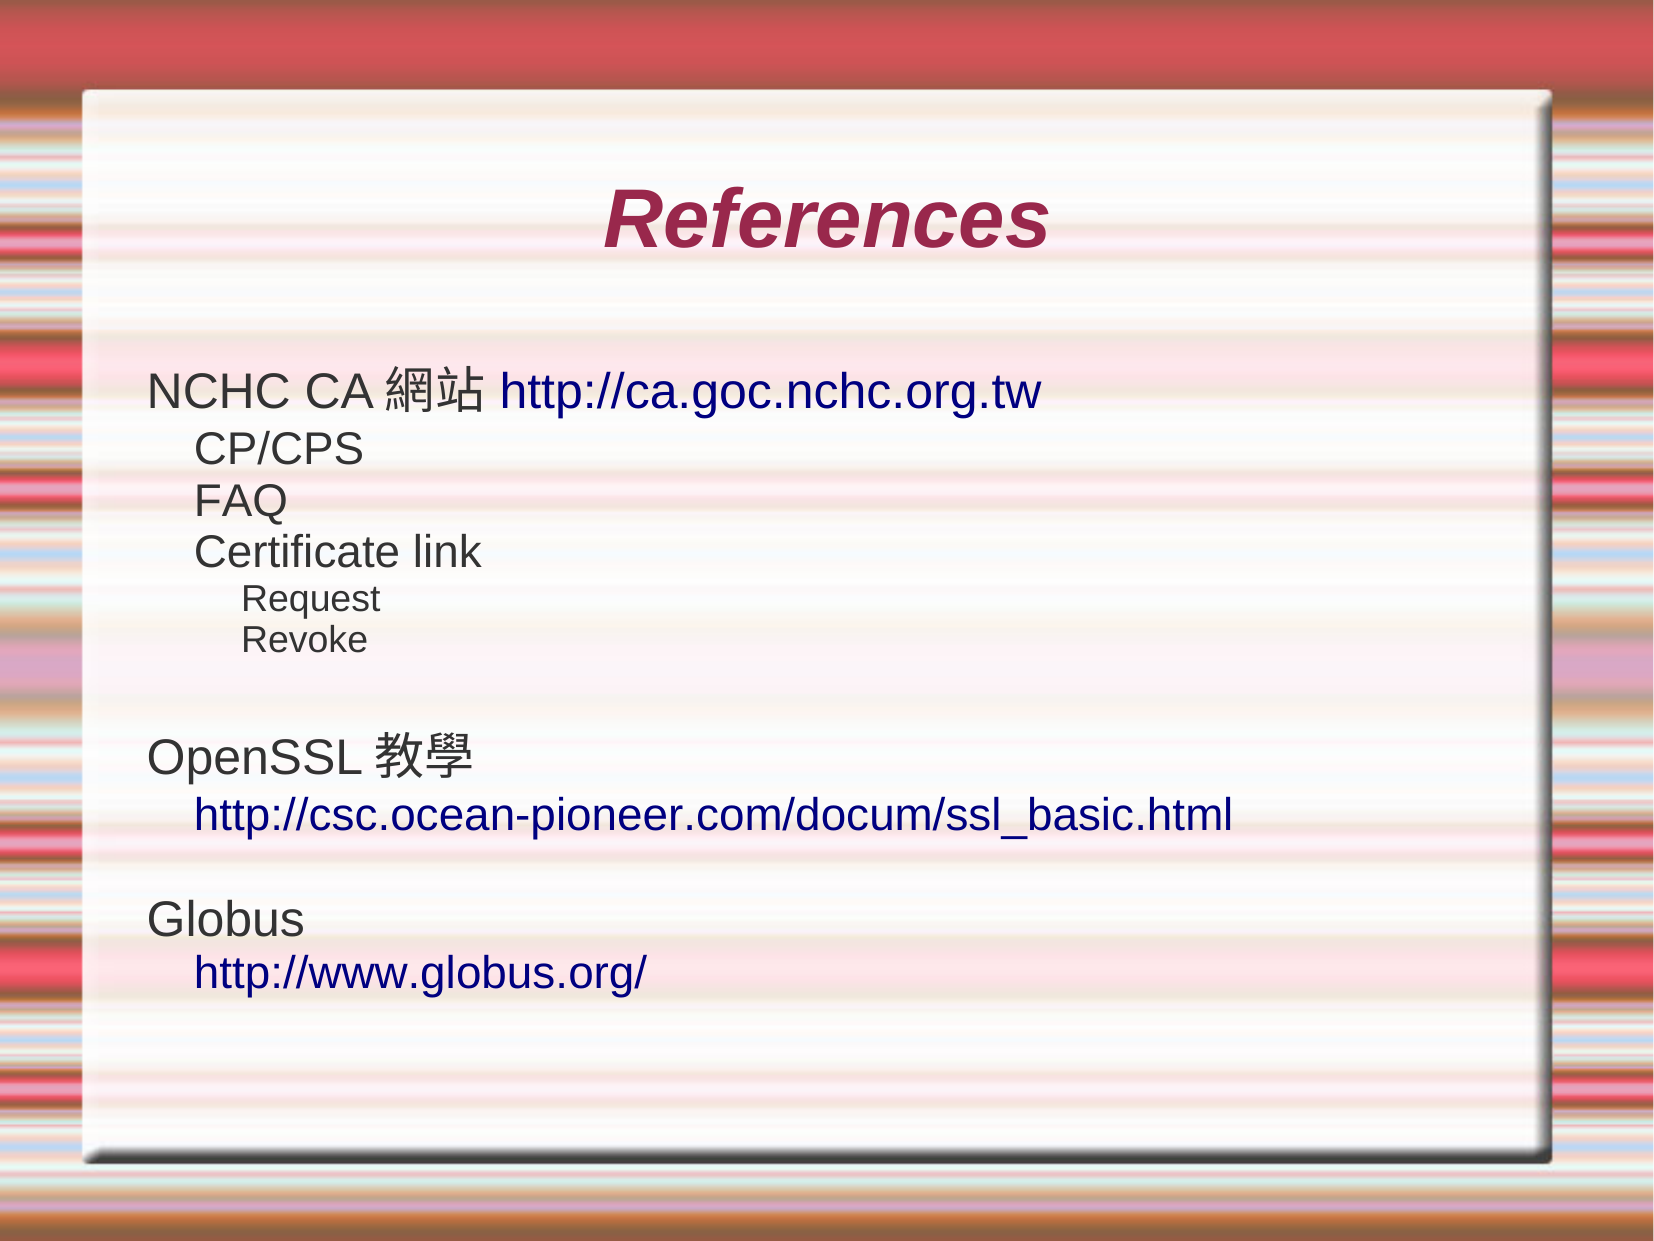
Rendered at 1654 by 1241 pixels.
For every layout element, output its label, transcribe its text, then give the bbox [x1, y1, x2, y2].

list NCHC CA網站http://ca.goc.nchc.org.tw CP/CPS FAQ Certificate link Request Revoke OpenSSL教學 http://csc.ocean-pioneer.com/docum/ssl_basic.html Globus http://www.globus.org/ [134, 350, 1516, 1118]
title References [121, 122, 1534, 315]
picture [0, 0, 1654, 1241]
